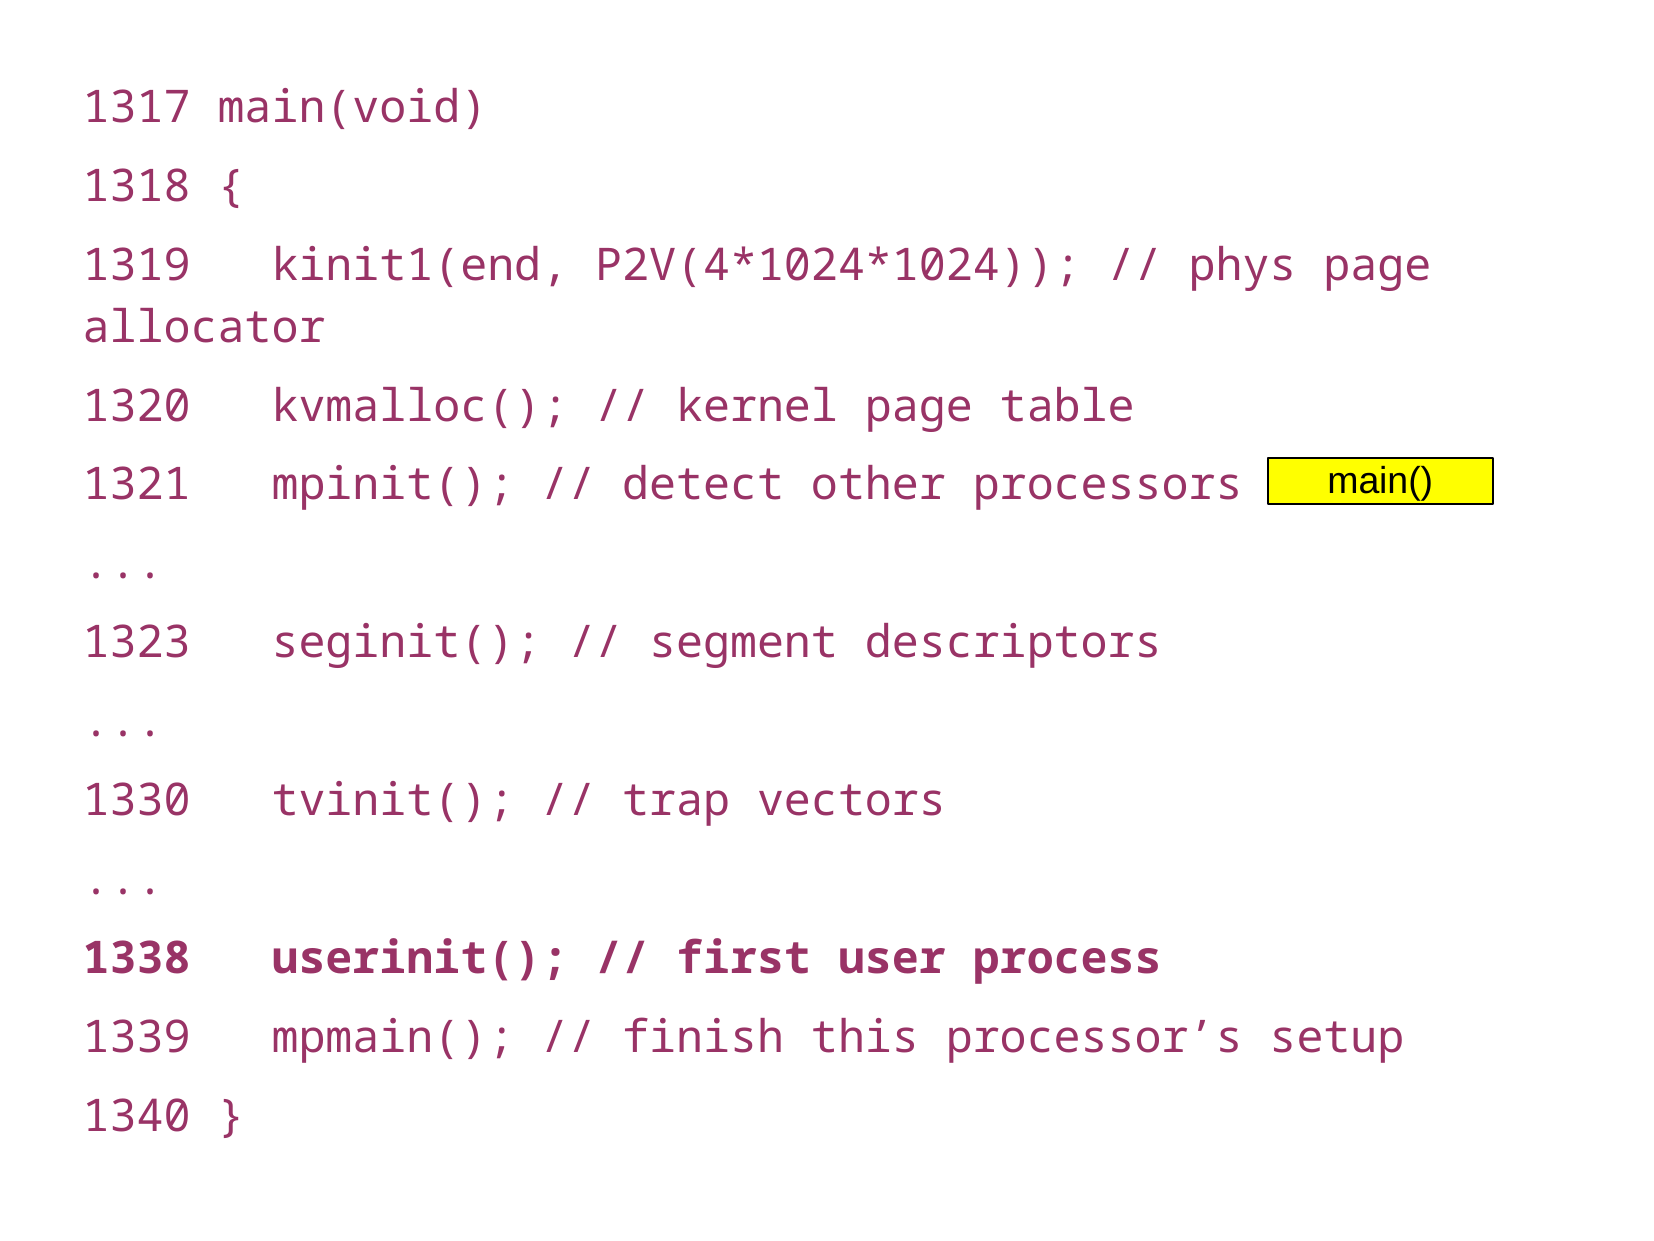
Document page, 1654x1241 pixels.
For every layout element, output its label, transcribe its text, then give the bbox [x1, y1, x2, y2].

text_box main() [1267, 457, 1493, 504]
list 1317 main(void) 1318 { 1319 kinit1(end, P2V(4*1024*1024)); // phys page allocator 1320 kvmalloc(); // kernel page table 1321 mpinit(); // detect other processors ... 1323 seginit(); // segment descriptors ... 1330 tvinit(); // trap vectors ... 1338 userinit(); // first user process 1339 mpmain(); // finish this processor’s setup 1340 } [82, 75, 1571, 1163]
